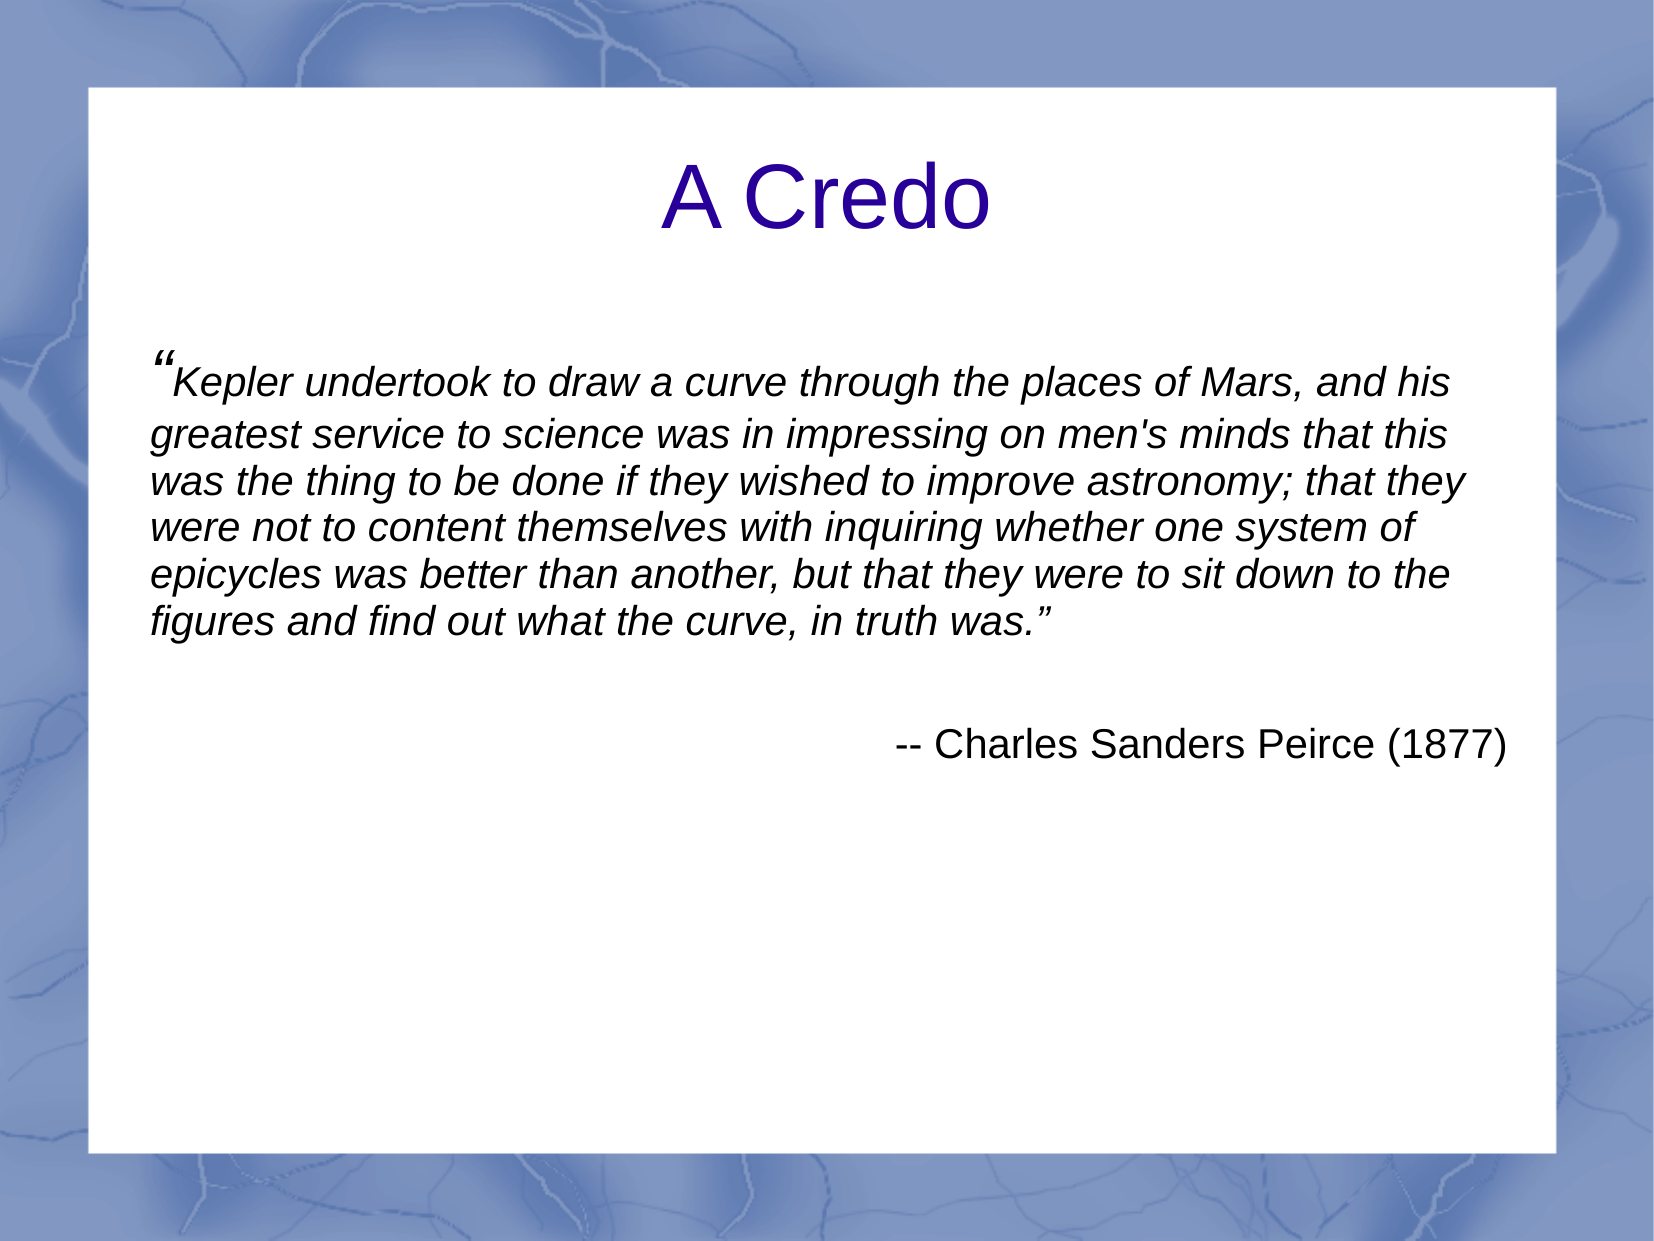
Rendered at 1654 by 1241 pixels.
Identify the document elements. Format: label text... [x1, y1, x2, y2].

list “Kepler undertook to draw a curve through the places of Mars, and his greatest service to science was in impressing on men's minds that this was the thing to be done if they wished to improve astronomy; that they were not to content themselves with inquiring whether one system of epicycles was better than another, but that they were to sit down to the figures and find out what the curve, in truth was.” -- Charles Sanders Peirce (1877) [149, 337, 1509, 1022]
title A Credo [118, 90, 1536, 298]
picture [0, 0, 1654, 1241]
